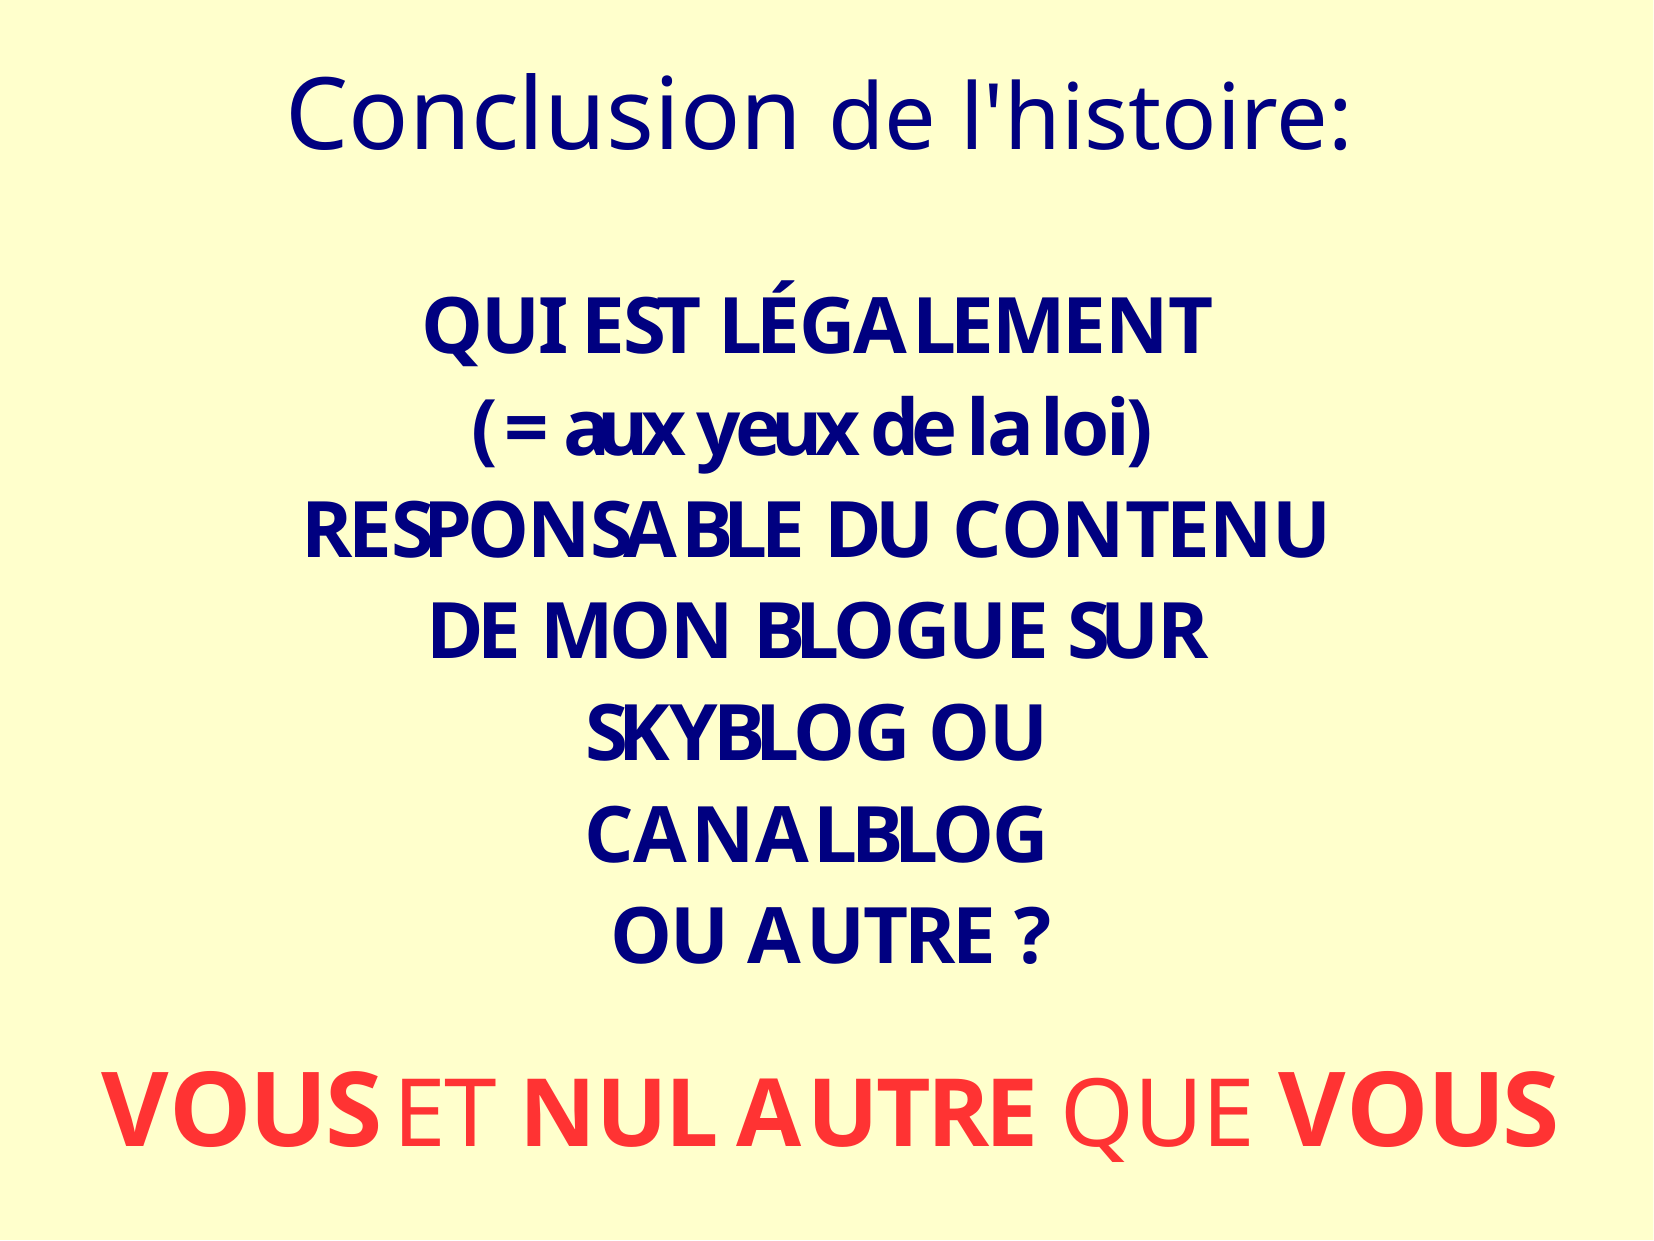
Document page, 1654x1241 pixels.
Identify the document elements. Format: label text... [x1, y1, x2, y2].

chart [59, 177, 1587, 1211]
title Conclusion de l'histoire: [88, 14, 1577, 207]
